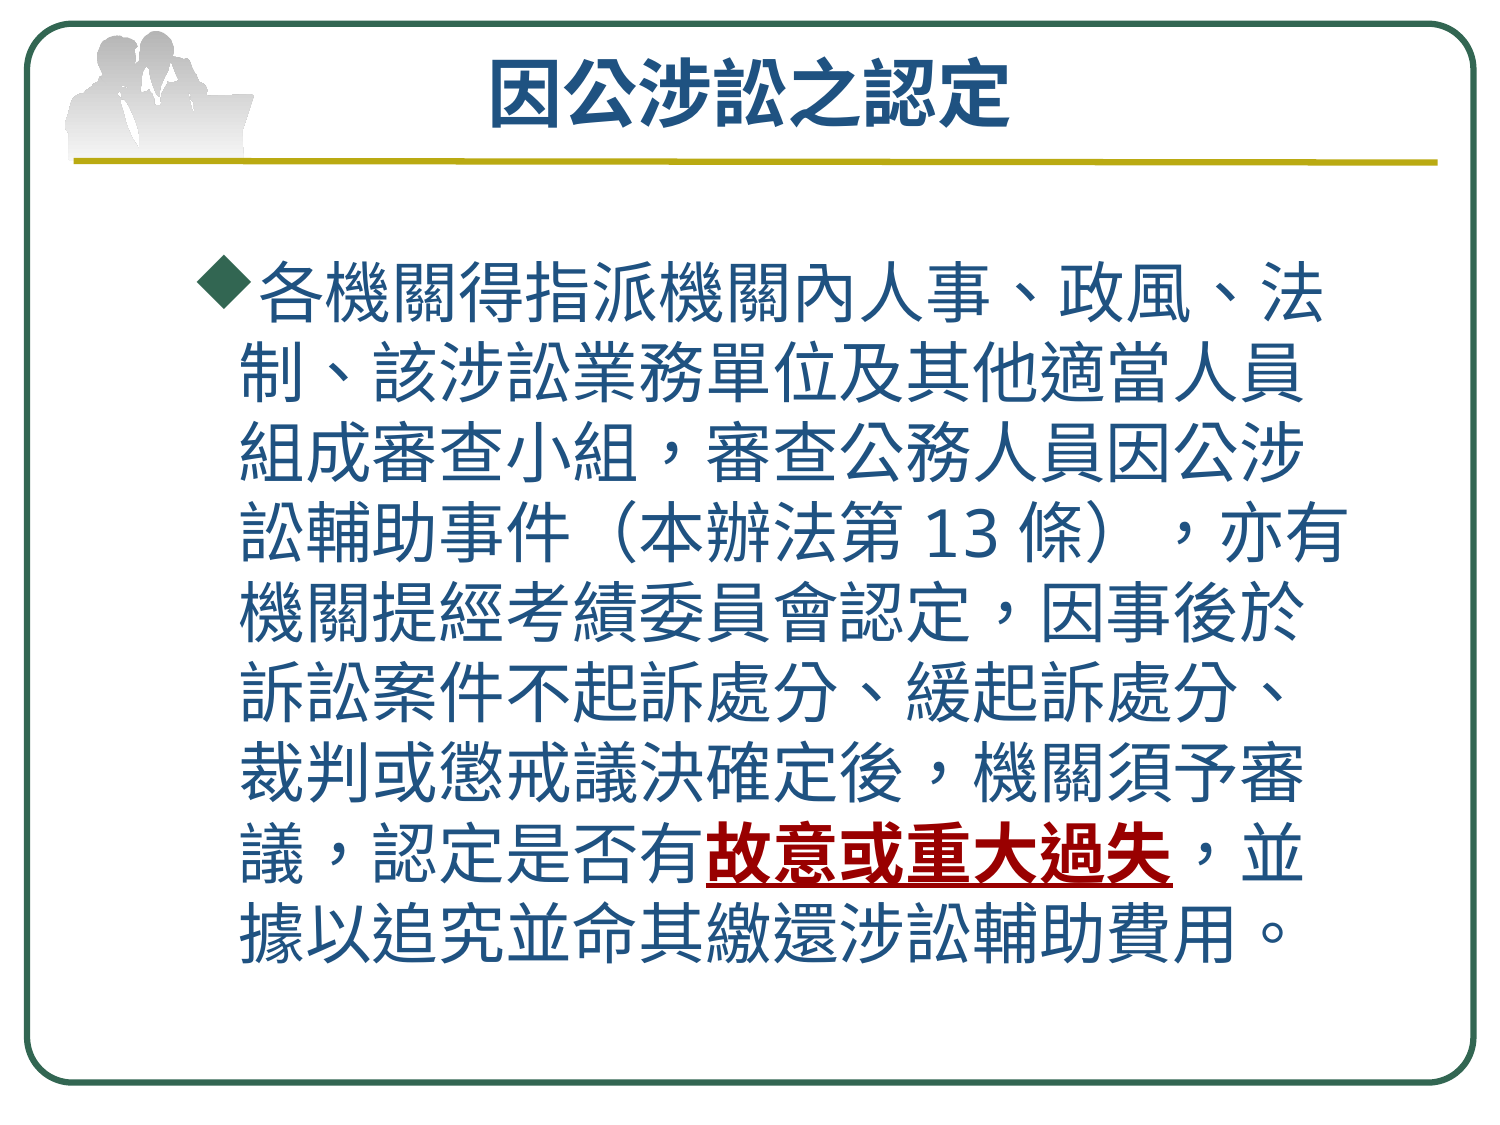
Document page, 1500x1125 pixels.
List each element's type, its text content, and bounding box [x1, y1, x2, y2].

title 因公涉訟之認定 [75, 45, 1426, 138]
list 各機關得指派機關內人事、政風、法 制、該涉訟業務單位及其他適當人員組成審查小組，審查公務人員因公涉訟輔助事件（本辦法第13條），亦有機關提經考績委員會認定，因事後於訴訟案件不起訴處分、緩起訴處分、裁判或懲戒議決確定後，機關須予審議，認定是否有故意或重大過失，並據以追究並命其繳還涉訟輔助費用。 [101, 243, 1386, 1018]
